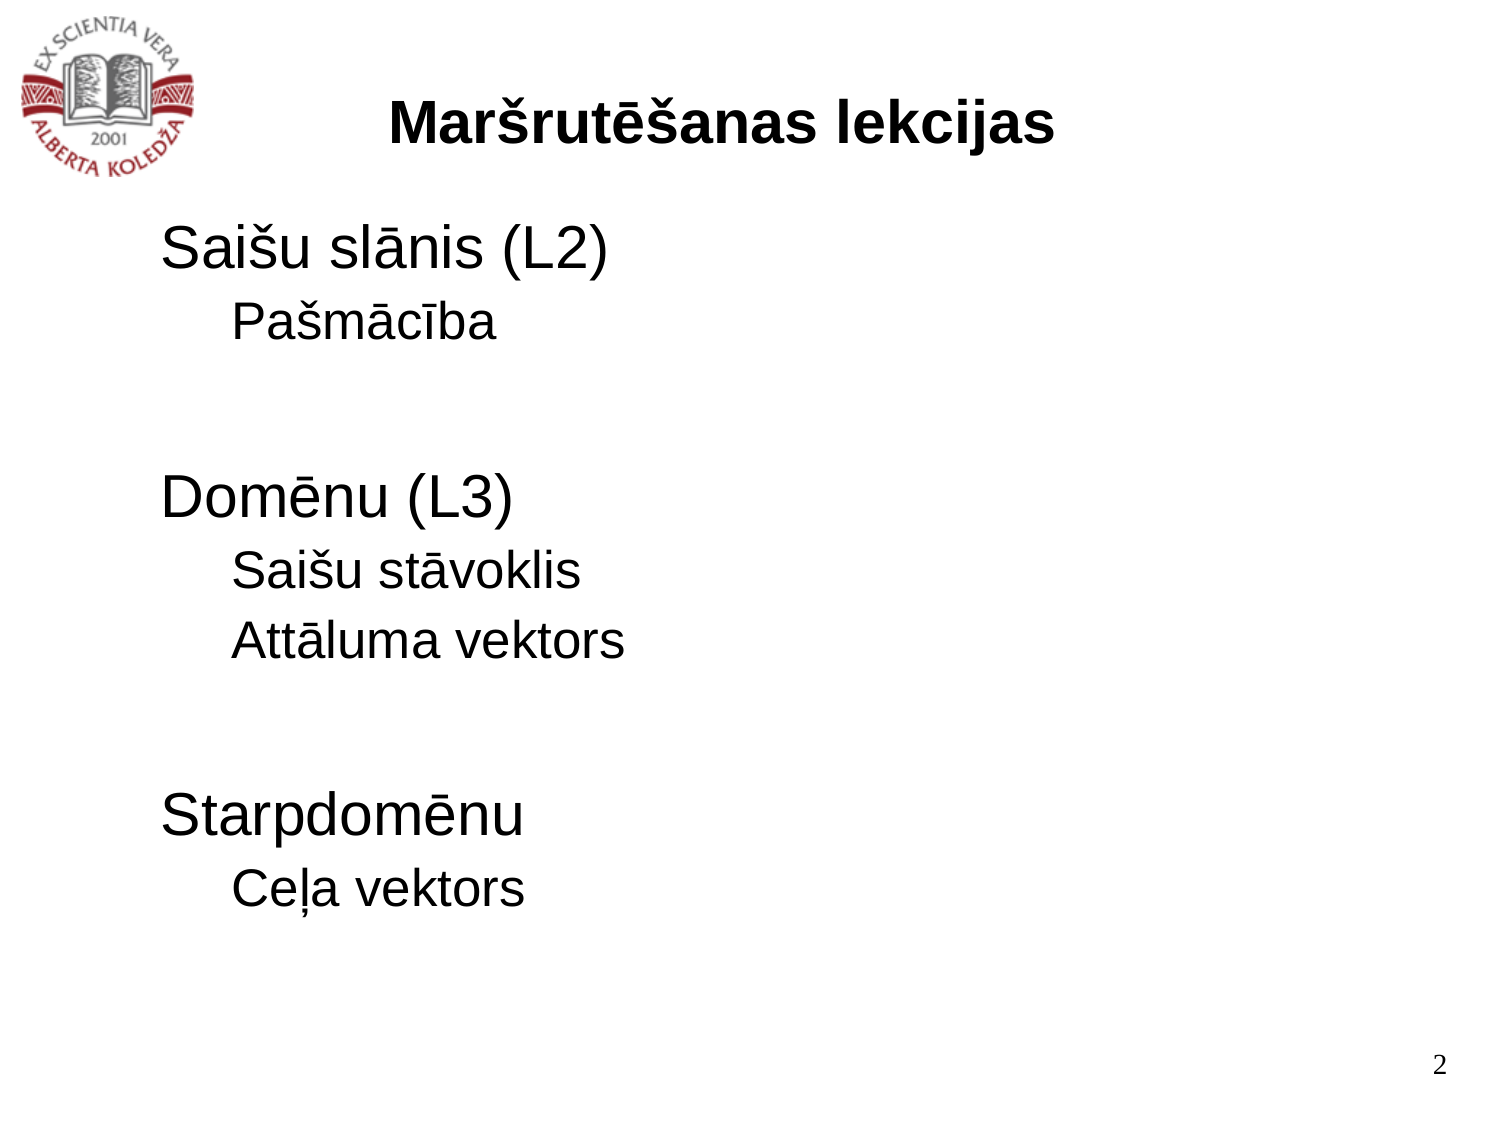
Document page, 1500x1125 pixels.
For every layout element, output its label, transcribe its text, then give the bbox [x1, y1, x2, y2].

picture [21, 16, 194, 177]
list Saišu slānis (L2) Pašmācība Domēnu (L3) Saišu stāvoklis Attāluma vektors Starpdomēnu Ceļa vektors [74, 200, 1463, 1101]
text_box <skaitlis> [1312, 1037, 1463, 1101]
title Maršrutēšanas lekcijas [50, 62, 1374, 175]
